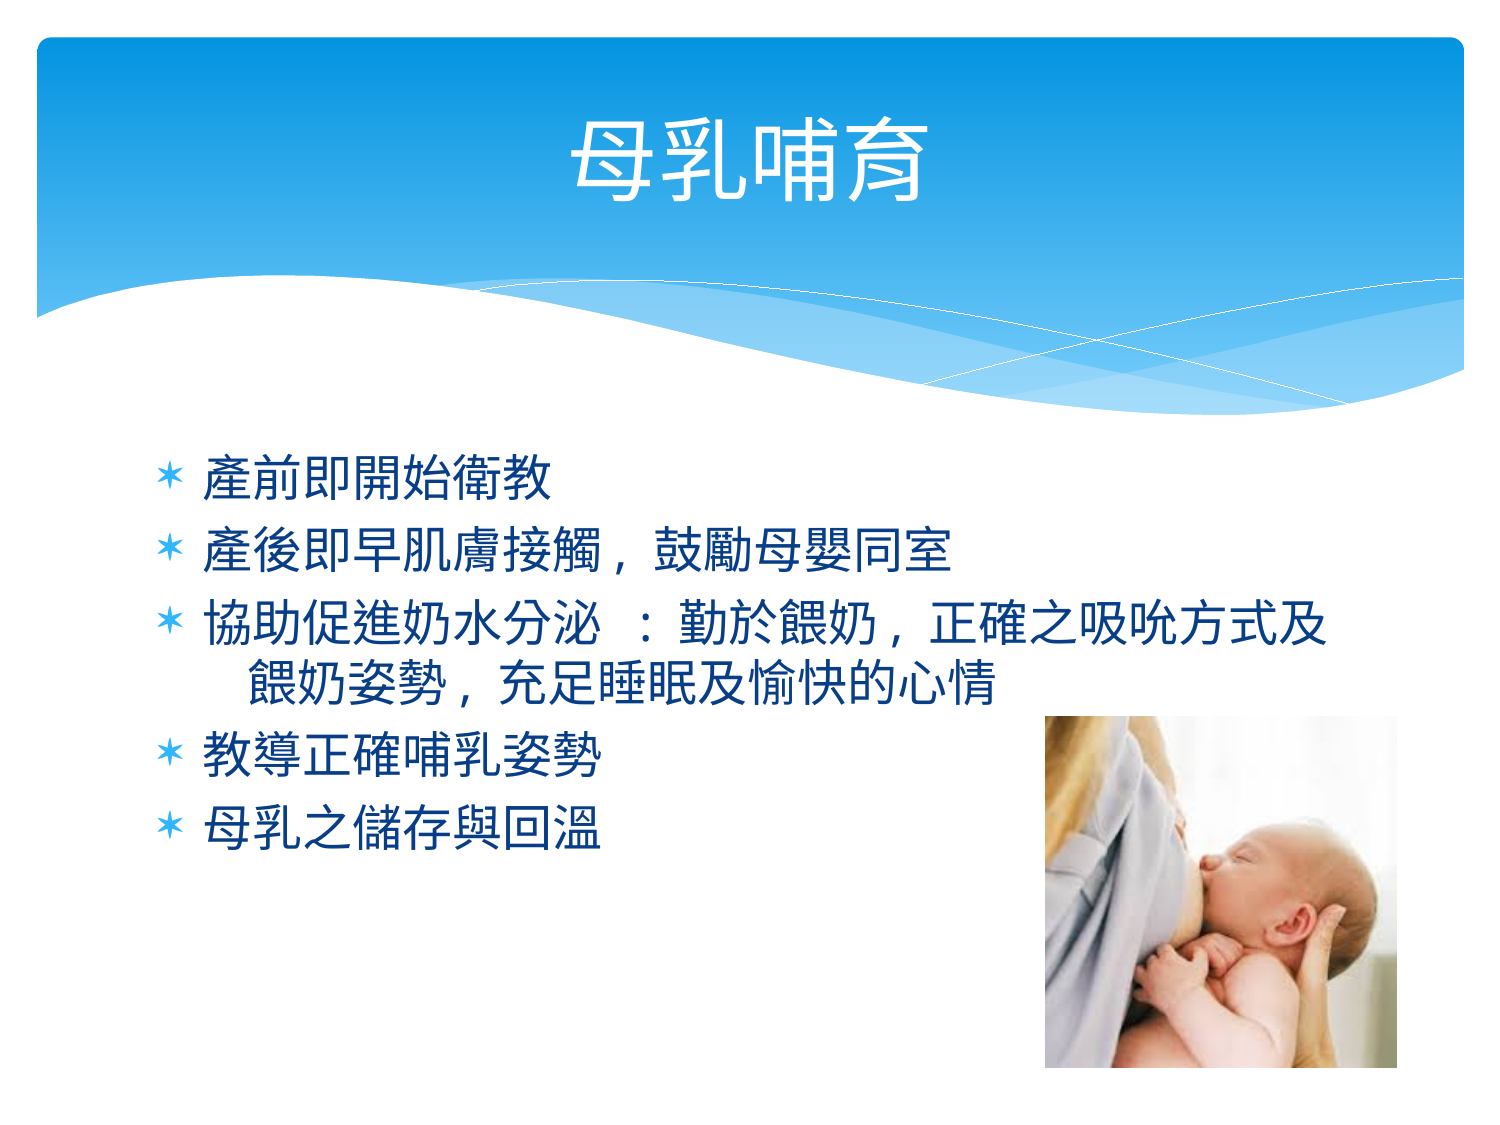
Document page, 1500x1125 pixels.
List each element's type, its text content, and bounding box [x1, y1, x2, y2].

picture [1045, 716, 1397, 1068]
list 產前即開始衛教 產後即早肌膚接觸, 鼓勵母嬰同室 協助促進奶水分泌 : 勤於餵奶, 正確之吸吮方式及餵奶姿勢, 充足睡眠及愉快的心情 教導正確哺乳姿勢 母乳之儲存與回溫 [142, 438, 1359, 1005]
title 母乳哺育 [75, 55, 1426, 261]
